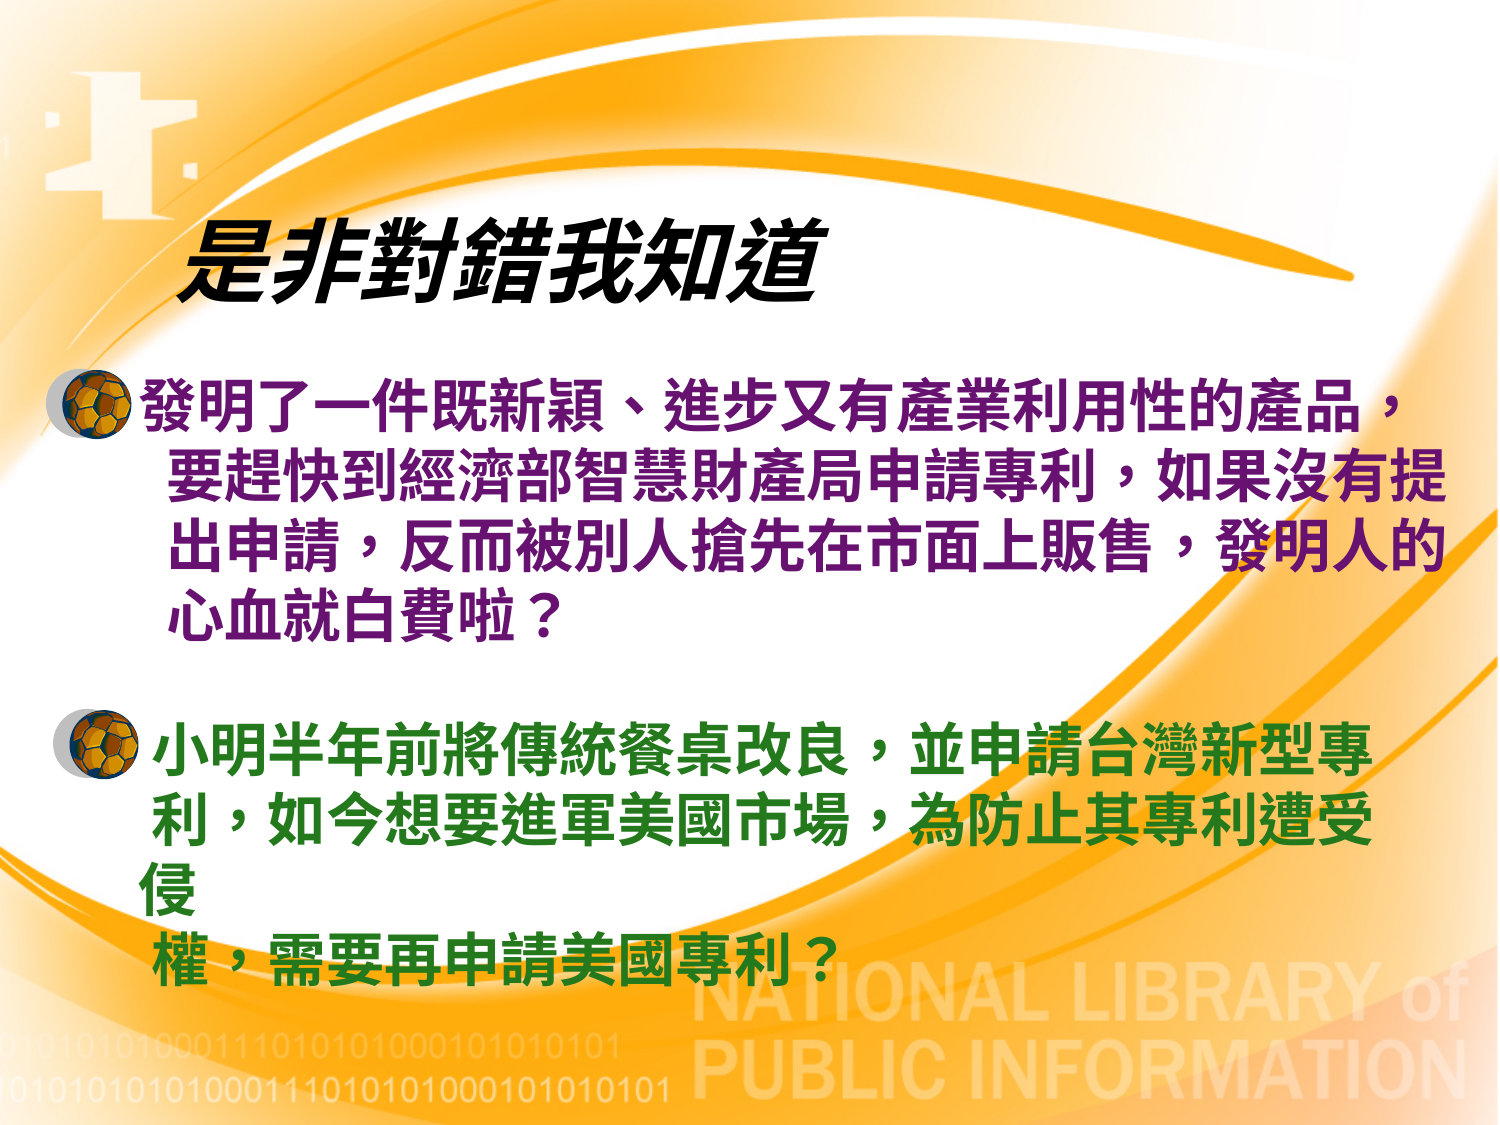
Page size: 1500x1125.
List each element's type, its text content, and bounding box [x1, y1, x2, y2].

text_box 發明了一件既新穎、進步又有產業利用性的產品， 要趕快到經濟部智慧財產局申請專利，如果沒有提 出申請，反而被別人搶先在市面上販售，發明人的 心血就白費啦？ [124, 362, 1500, 657]
title 是非對錯我知道 [159, 196, 833, 303]
picture [53, 708, 139, 780]
picture [45, 368, 132, 440]
text_box 小明半年前將傳統餐桌改良，並申請台灣新型專 利，如今想要進軍美國市場，為防止其專利遭受侵 權，需要再申請美國專利？ [124, 705, 1436, 930]
